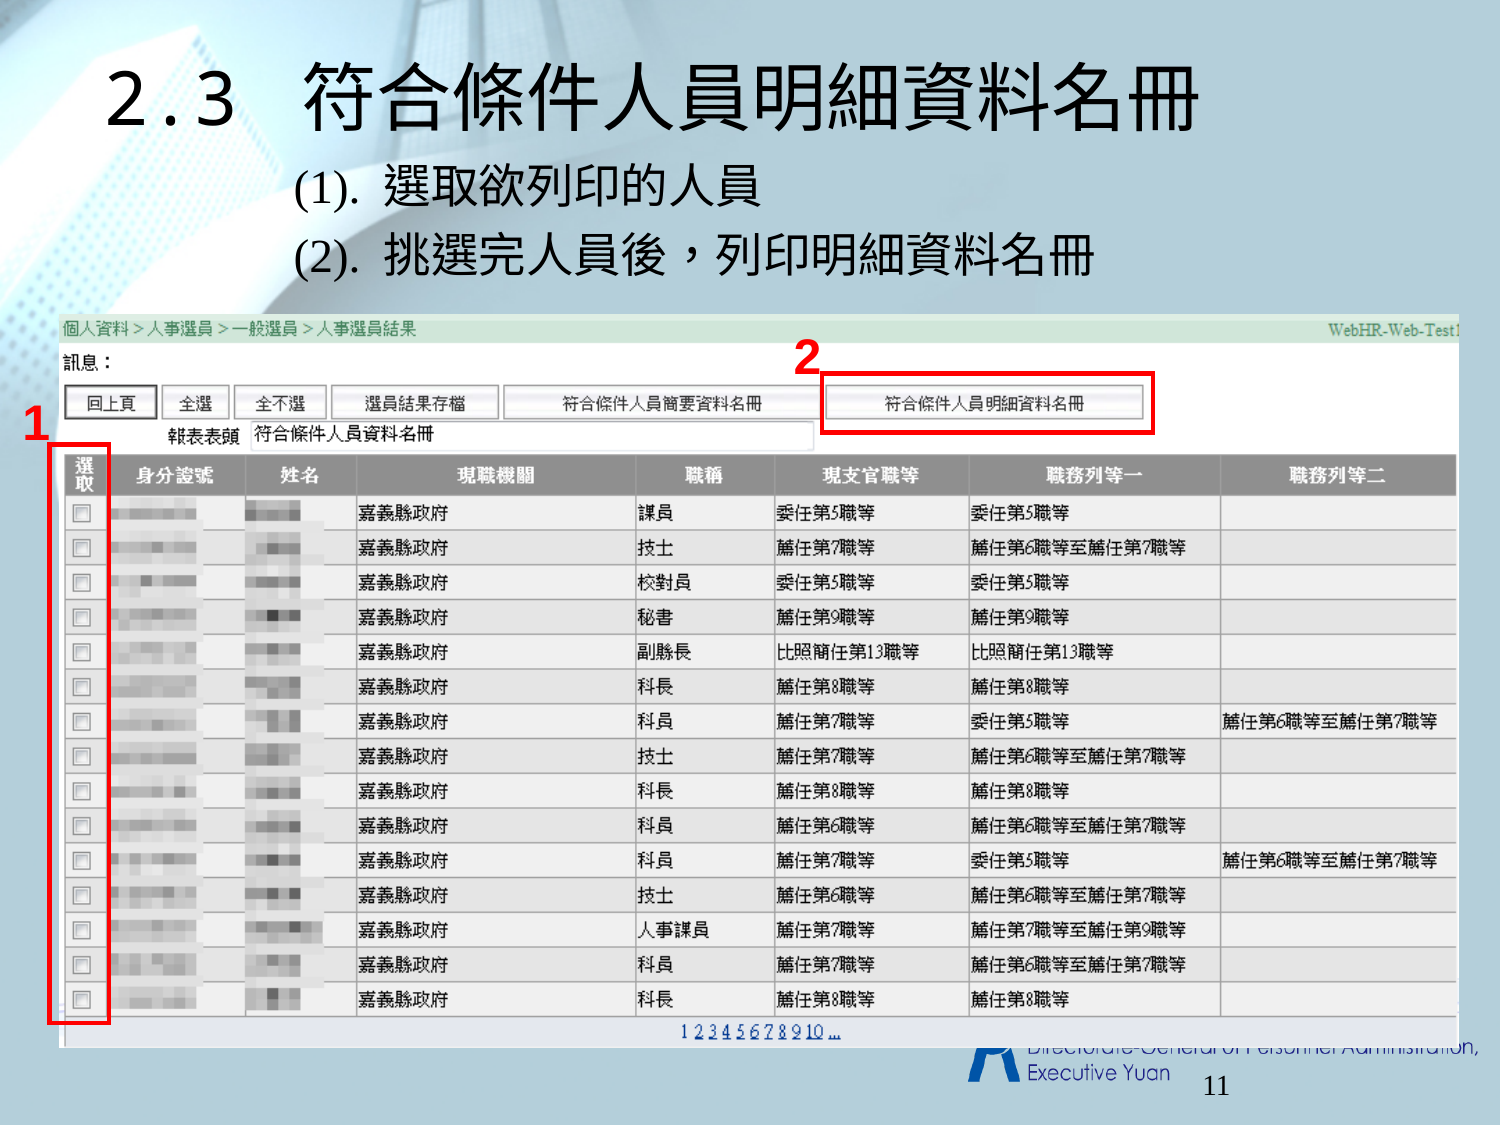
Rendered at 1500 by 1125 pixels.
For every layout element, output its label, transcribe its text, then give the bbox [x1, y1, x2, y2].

text_box 2.3 符合條件人員明細資料名冊 [89, 43, 1305, 148]
text_box 2 [774, 316, 840, 392]
text_box 1 [3, 382, 69, 458]
list (1). 選取欲列印的人員 (2). 挑選完人員後，列印明細資料名冊 [64, 148, 1340, 291]
picture [59, 447, 107, 1021]
picture [59, 314, 1459, 1048]
text_box [1187, 1058, 1500, 1125]
